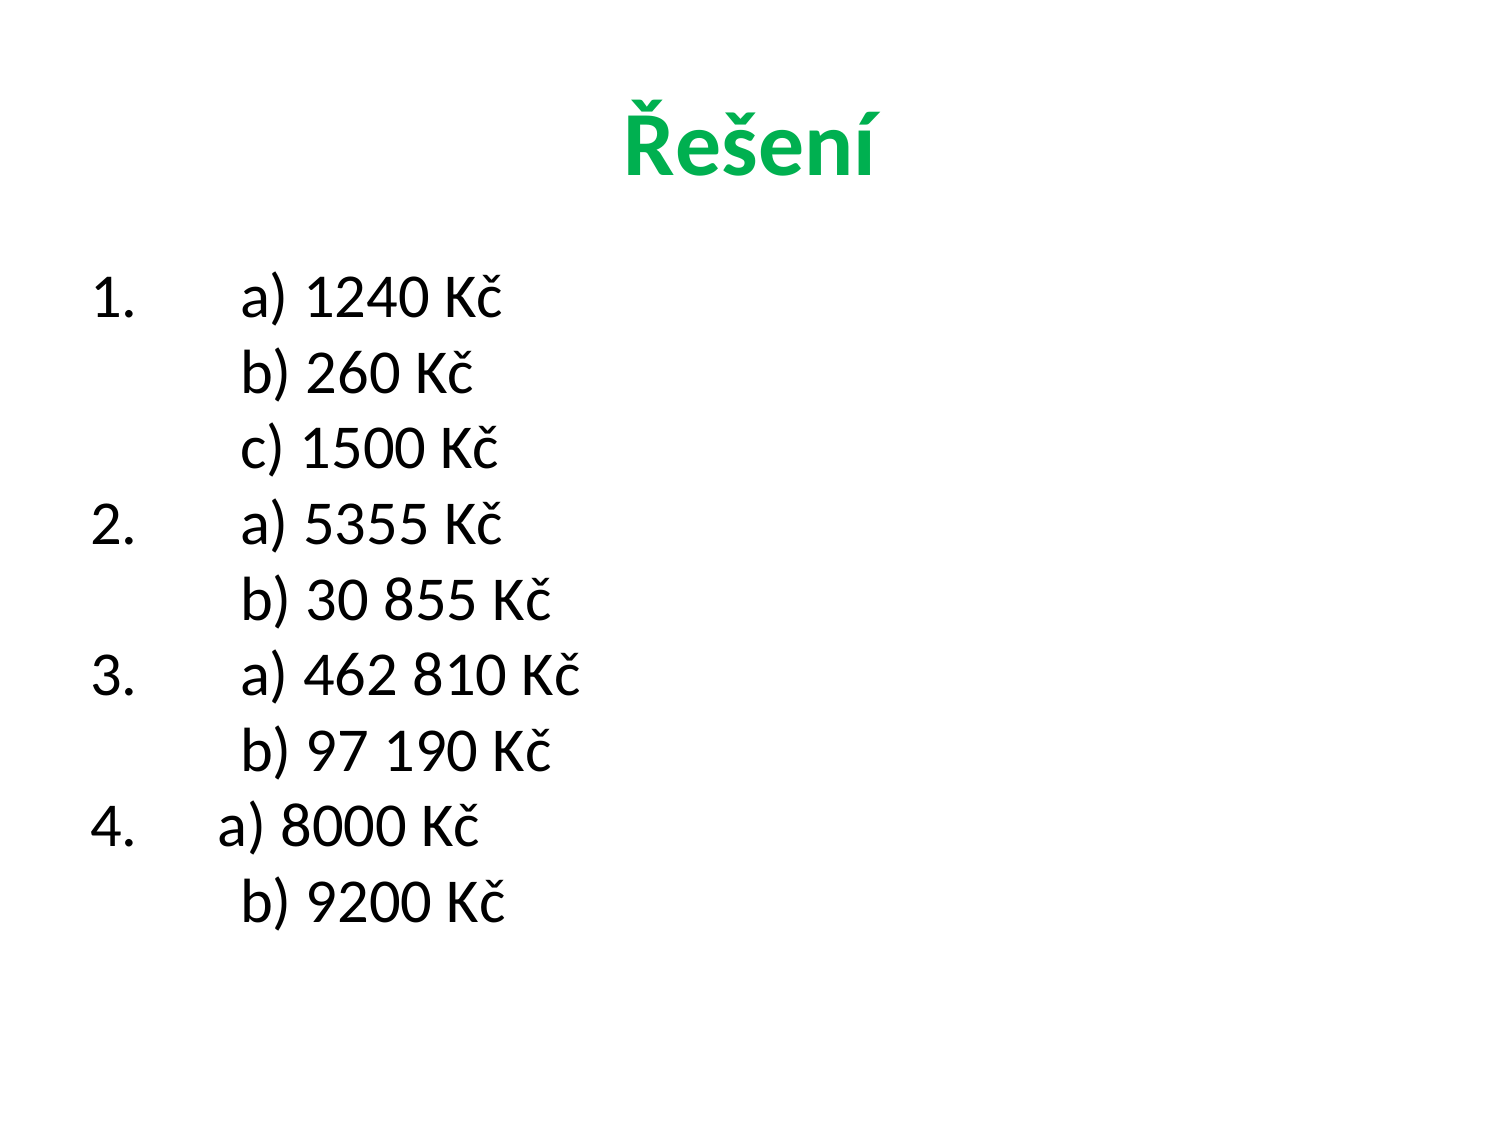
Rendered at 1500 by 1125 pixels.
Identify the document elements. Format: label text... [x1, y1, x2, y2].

list 1. a) 1240 Kč b) 260 Kč c) 1500 Kč 2. a) 5355 Kč b) 30 855 Kč 3. a) 462 810 Kč b) 97 190 Kč a) 8000 Kč b) 9200 Kč [75, 262, 1426, 1018]
title Řešení [75, 45, 1426, 233]
